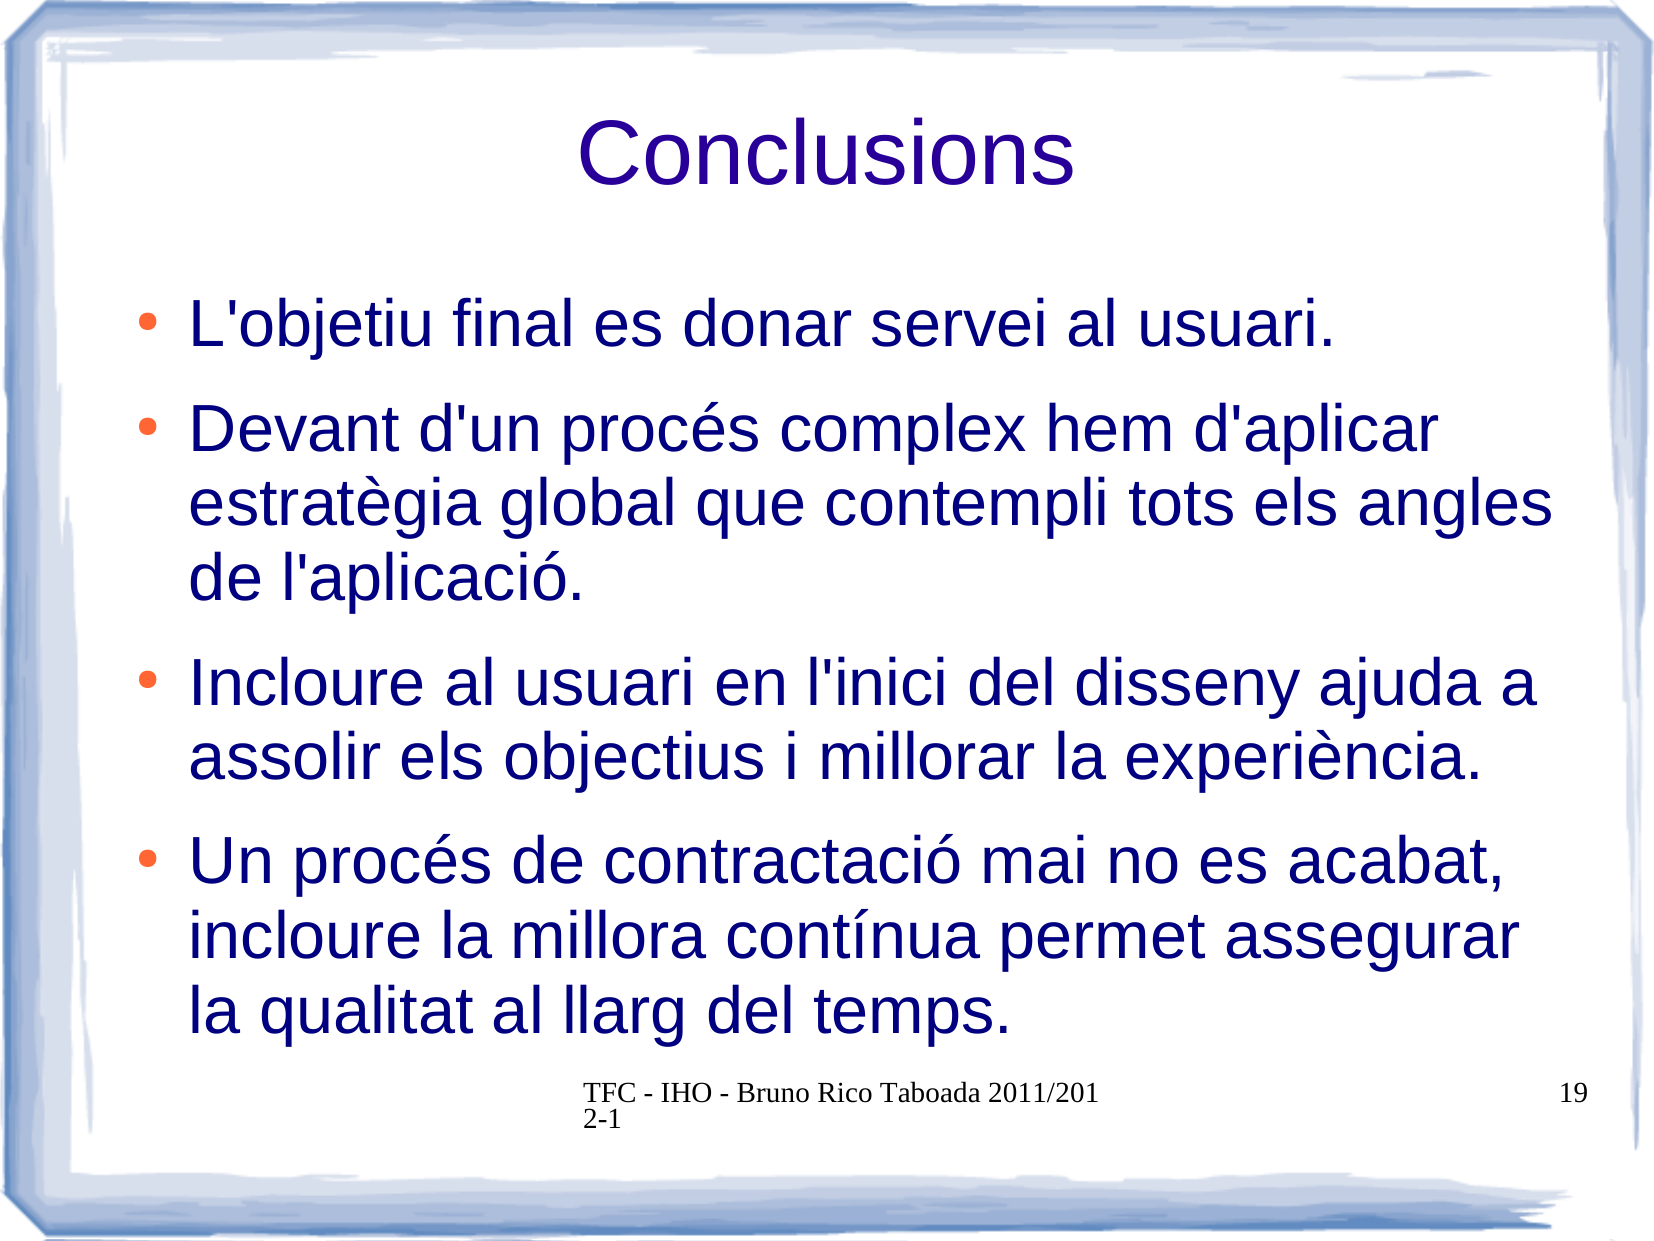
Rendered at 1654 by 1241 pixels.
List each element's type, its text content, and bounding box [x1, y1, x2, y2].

list L'objetiu final es donar servei al usuari. Devant d'un procés complex hem d'aplicar estratègia global que contempli tots els angles de l'aplicació. Incloure al usuari en l'inici del disseny ajuda a assolir els objectius i millorar la experiència. Un procés de contractació mai no es acabat, incloure la millora contínua permet assegurar la qualitat al llarg del temps. [118, 286, 1571, 1128]
title Conclusions [82, 49, 1571, 257]
picture [0, 0, 1654, 1241]
